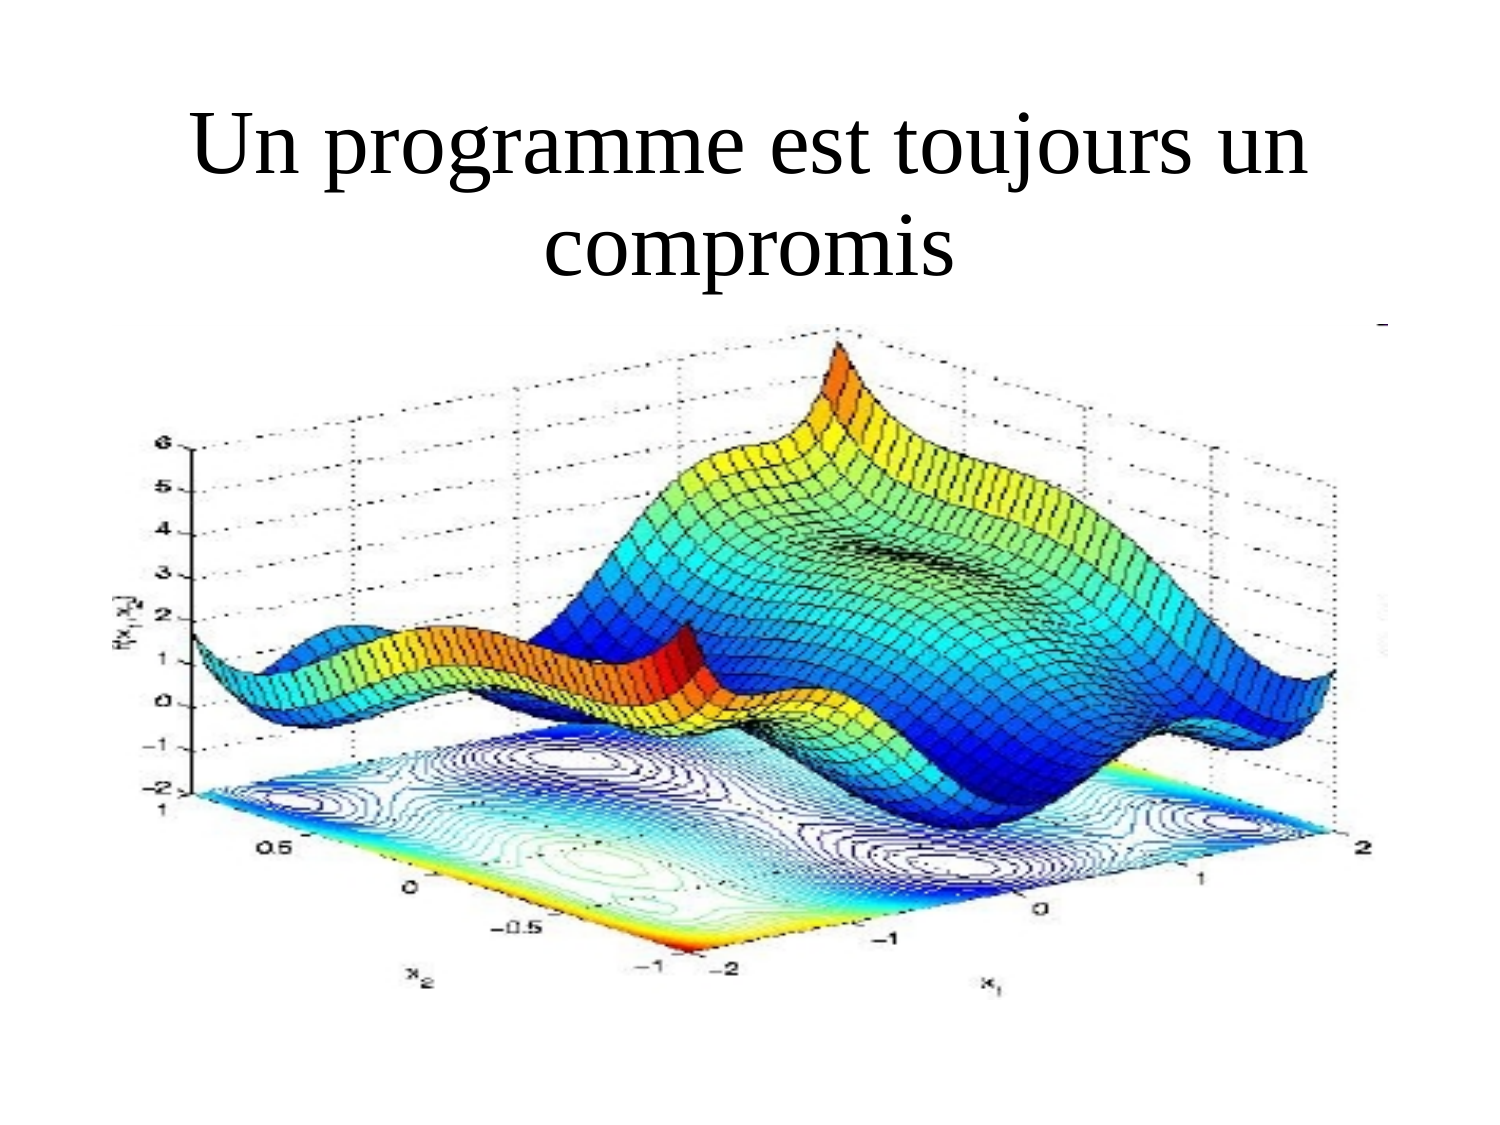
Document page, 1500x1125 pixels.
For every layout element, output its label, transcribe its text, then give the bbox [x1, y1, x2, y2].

text_box [112, 324, 1388, 1001]
title Un programme est toujours un compromis [112, 76, 1388, 312]
